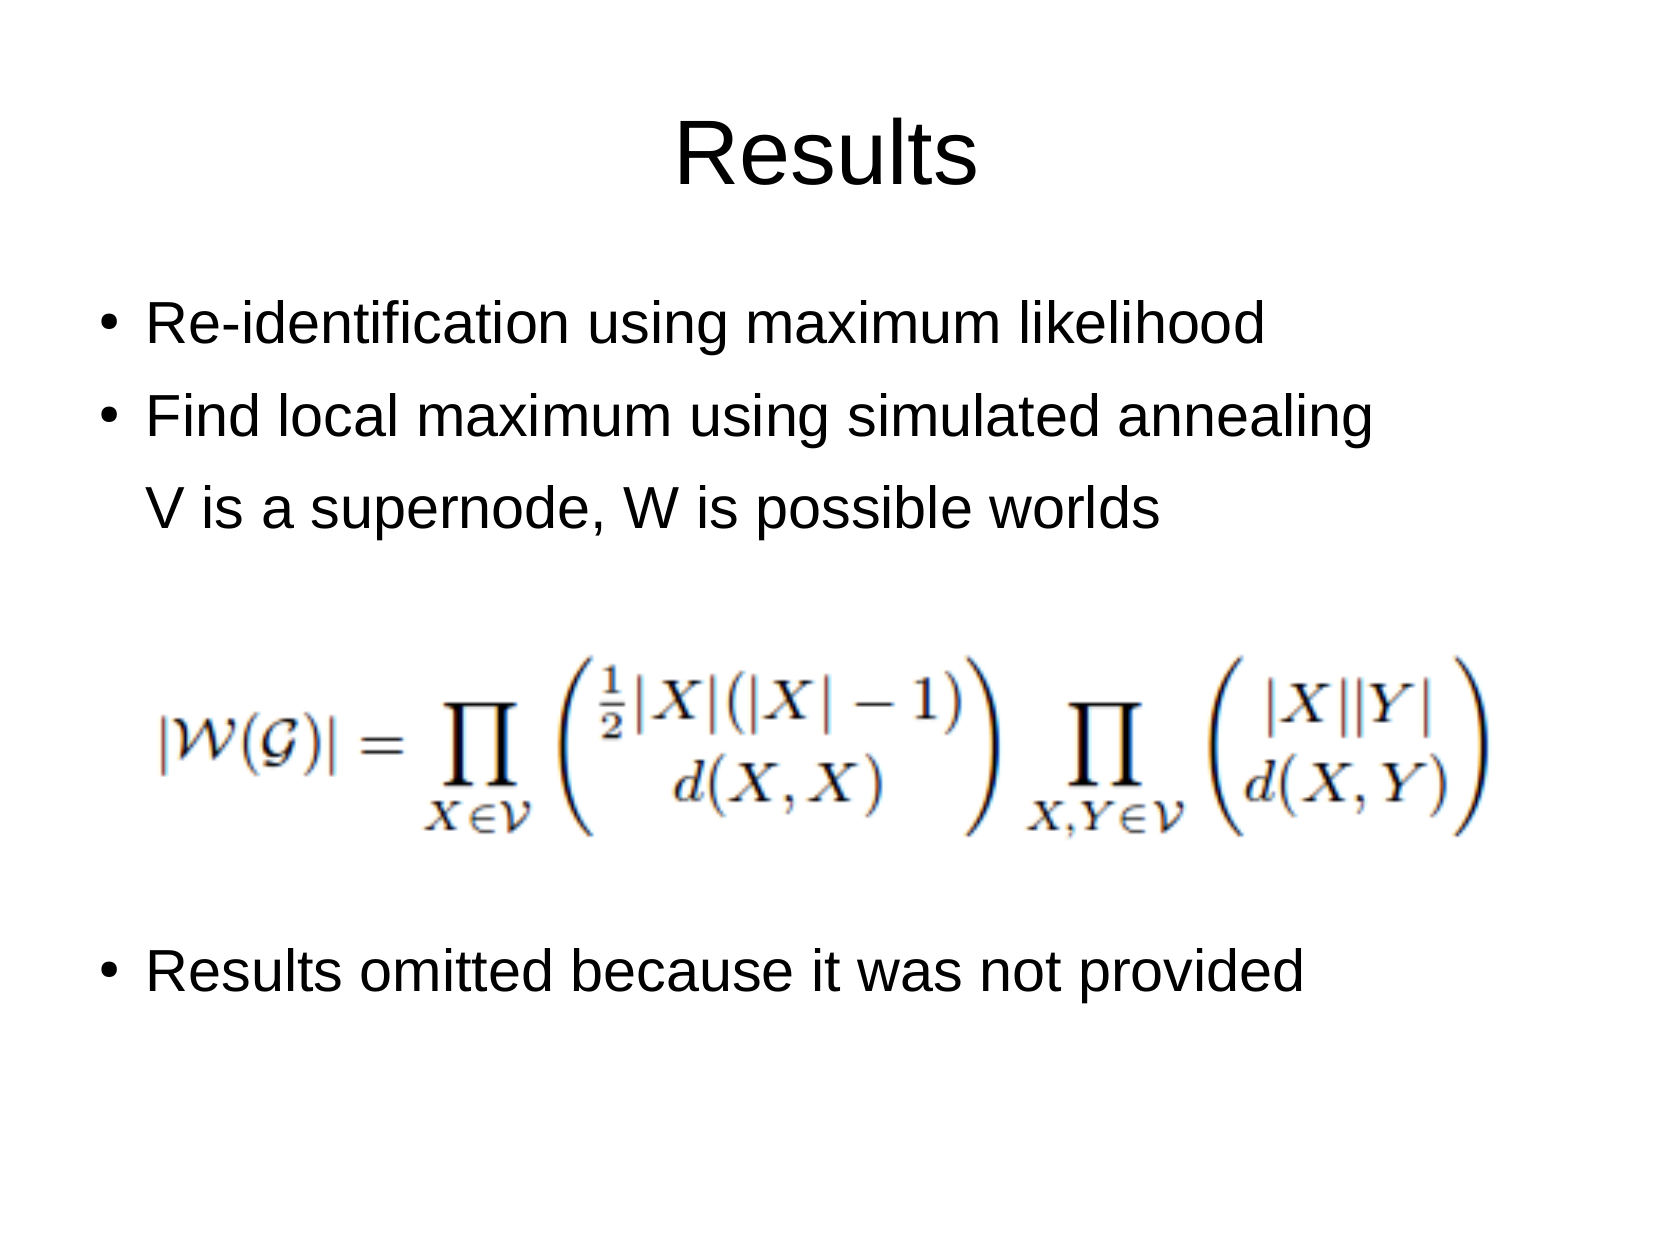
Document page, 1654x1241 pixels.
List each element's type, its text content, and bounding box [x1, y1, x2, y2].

picture [39, 599, 1606, 886]
title Results [82, 49, 1571, 257]
list Re-identification using maximum likelihood Find local maximum using simulated annealing V is a supernode, W is possible worlds Results omitted because it was not provided [82, 290, 1538, 599]
list Re-identification using maximum likelihood Find local maximum using simulated annealing V is a supernode, W is possible worlds Results omitted because it was not provided [82, 886, 1538, 1010]
